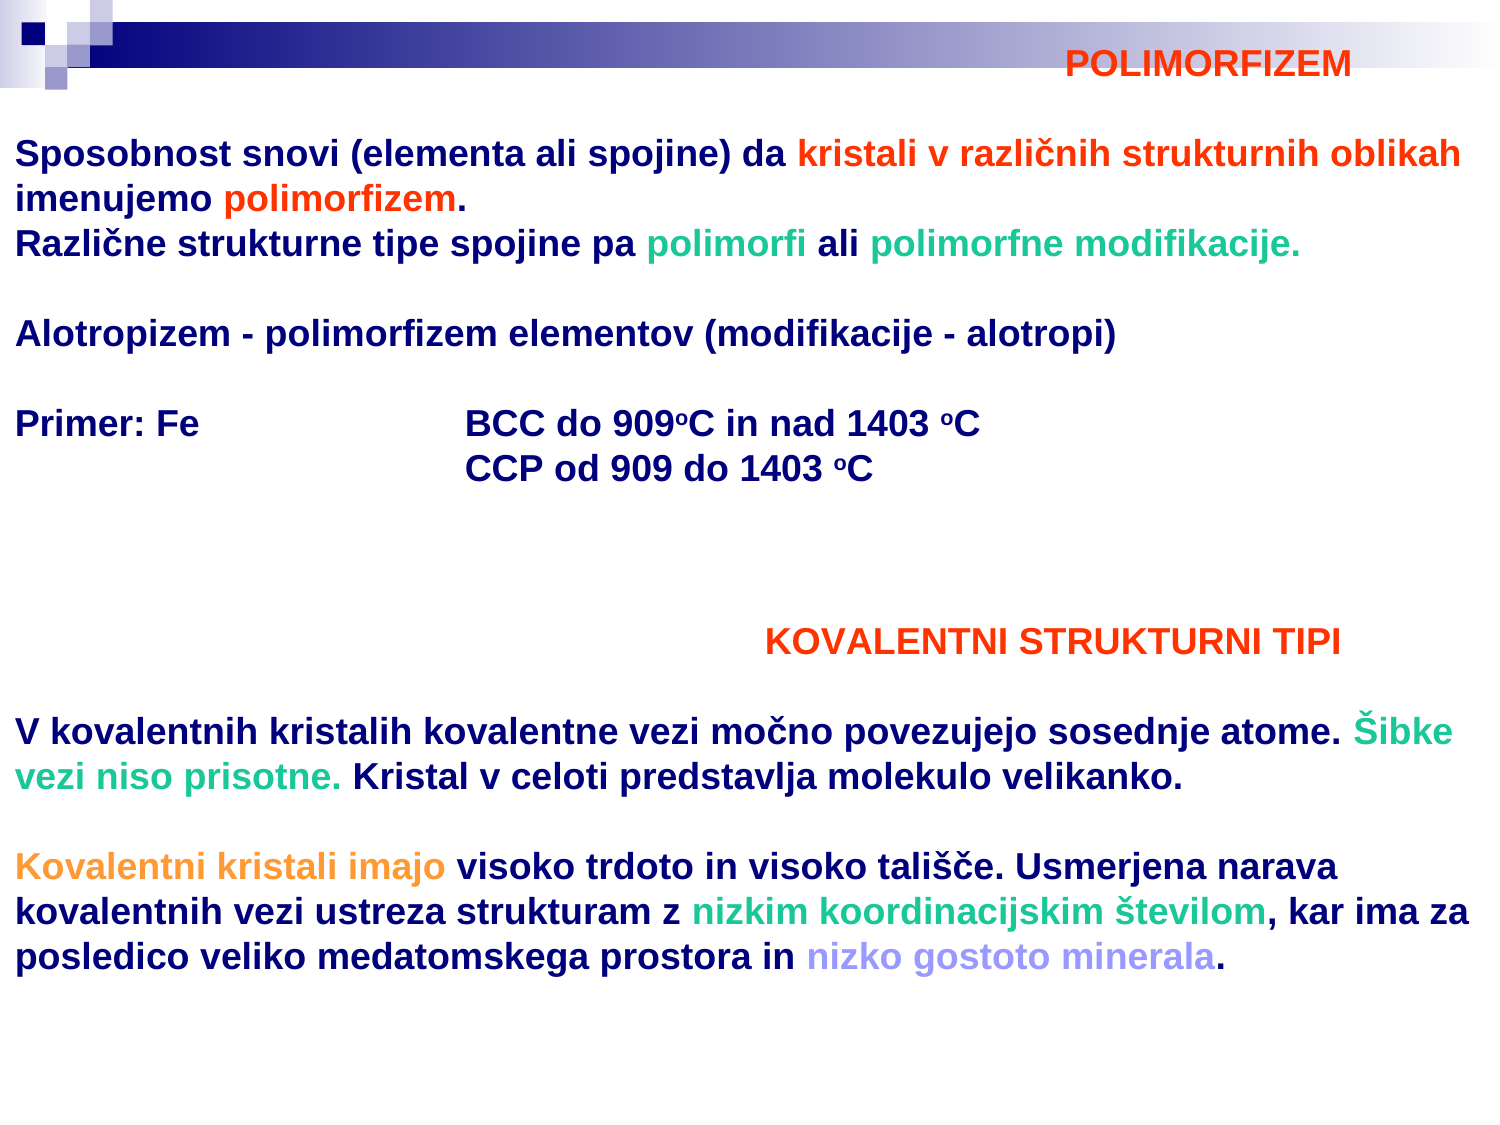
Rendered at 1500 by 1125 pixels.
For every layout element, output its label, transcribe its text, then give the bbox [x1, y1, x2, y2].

text_box KOVALENTNI STRUKTURNI TIPI V kovalentnih kristalih kovalentne vezi močno povezujejo sosednje atome. Šibke vezi niso prisotne. Kristal v celoti predstavlja molekulo velikanko. Kovalentni kristali imajo visoko trdoto in visoko tališče. Usmerjena narava kovalentnih vezi ustreza strukturam z nizkim koordinacijskim številom, kar ima za posledico veliko medatomskega prostora in nizko gostoto minerala. [0, 609, 1500, 986]
text_box POLIMORFIZEM Sposobnost snovi (elementa ali spojine) da kristali v različnih strukturnih oblikah imenujemo polimorfizem. Različne strukturne tipe spojine pa polimorfi ali polimorfne modifikacije. Alotropizem - polimorfizem elementov (modifikacije - alotropi) Primer: Fe BCC do 909oC in nad 1403 oC CCP od 909 do 1403 oC [0, 30, 1500, 497]
